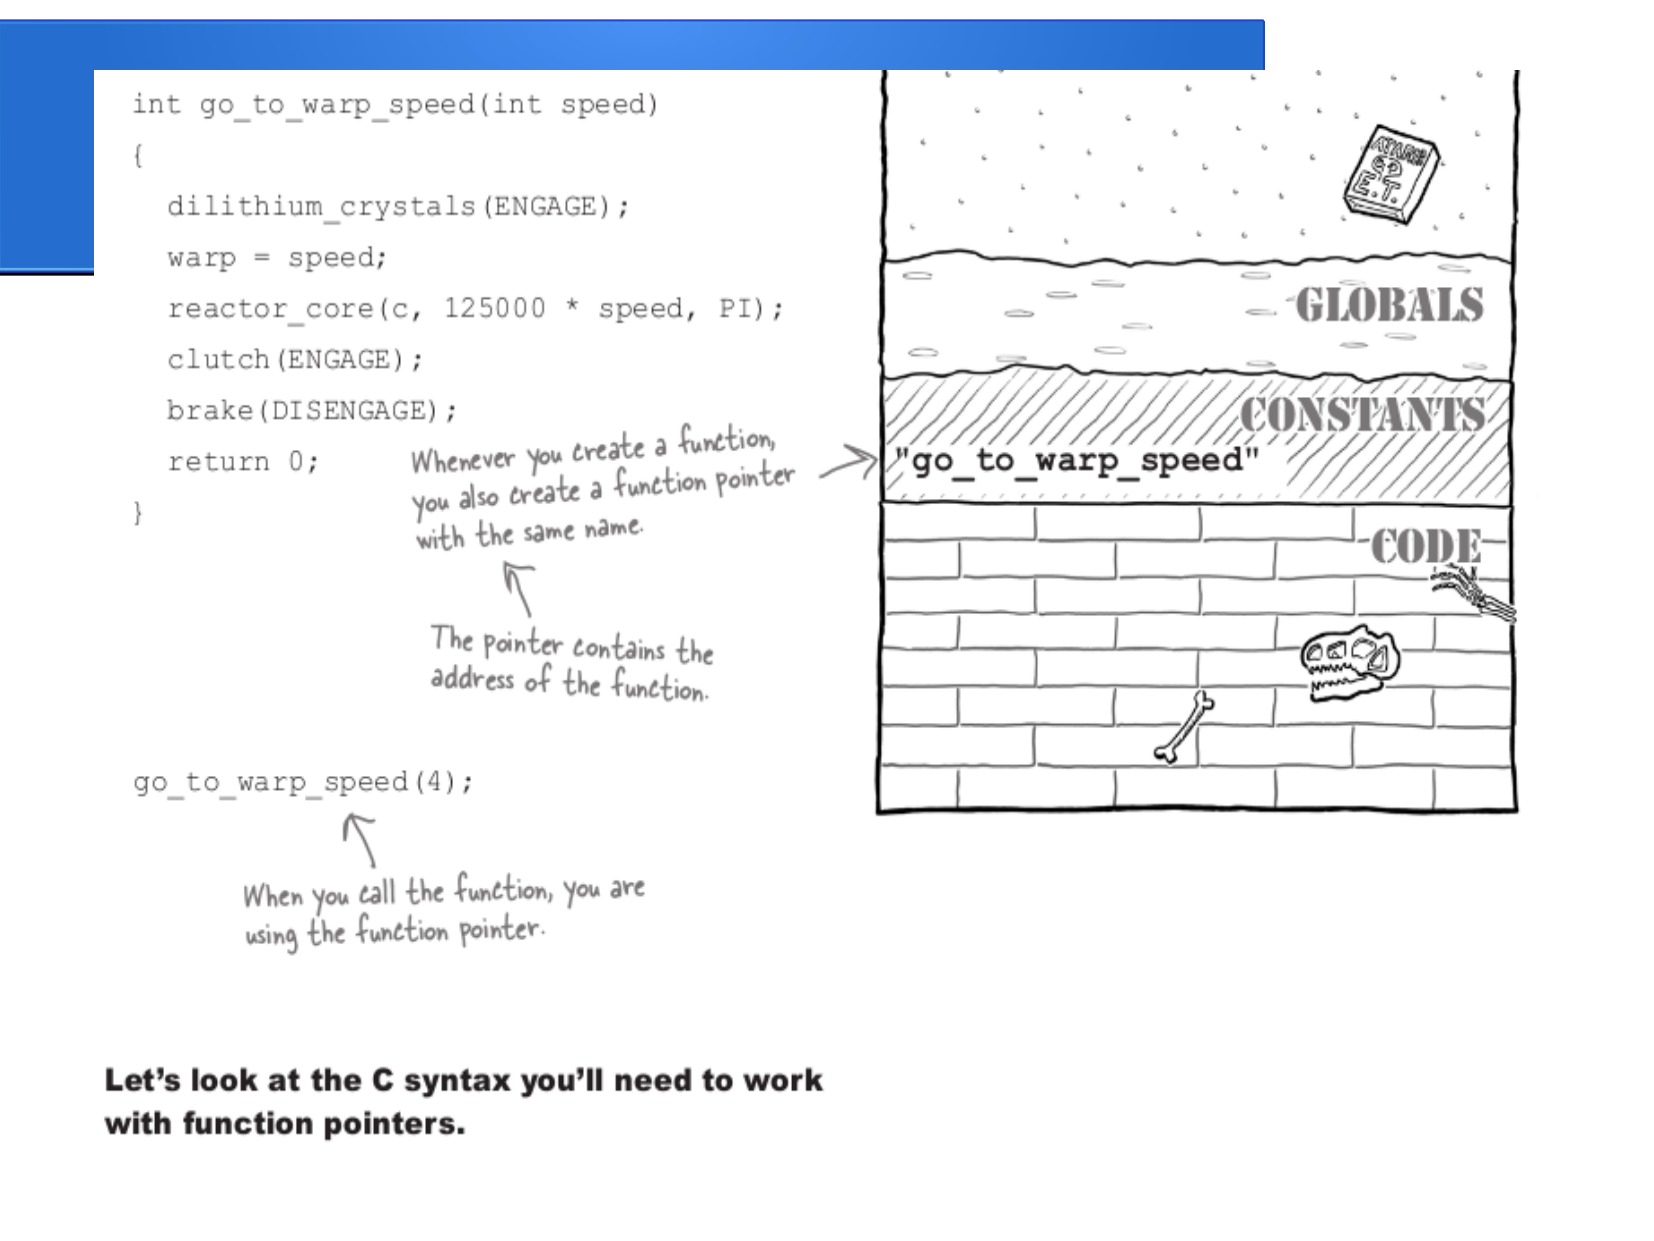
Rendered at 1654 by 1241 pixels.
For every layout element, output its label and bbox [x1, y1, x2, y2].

picture [94, 70, 1560, 1158]
